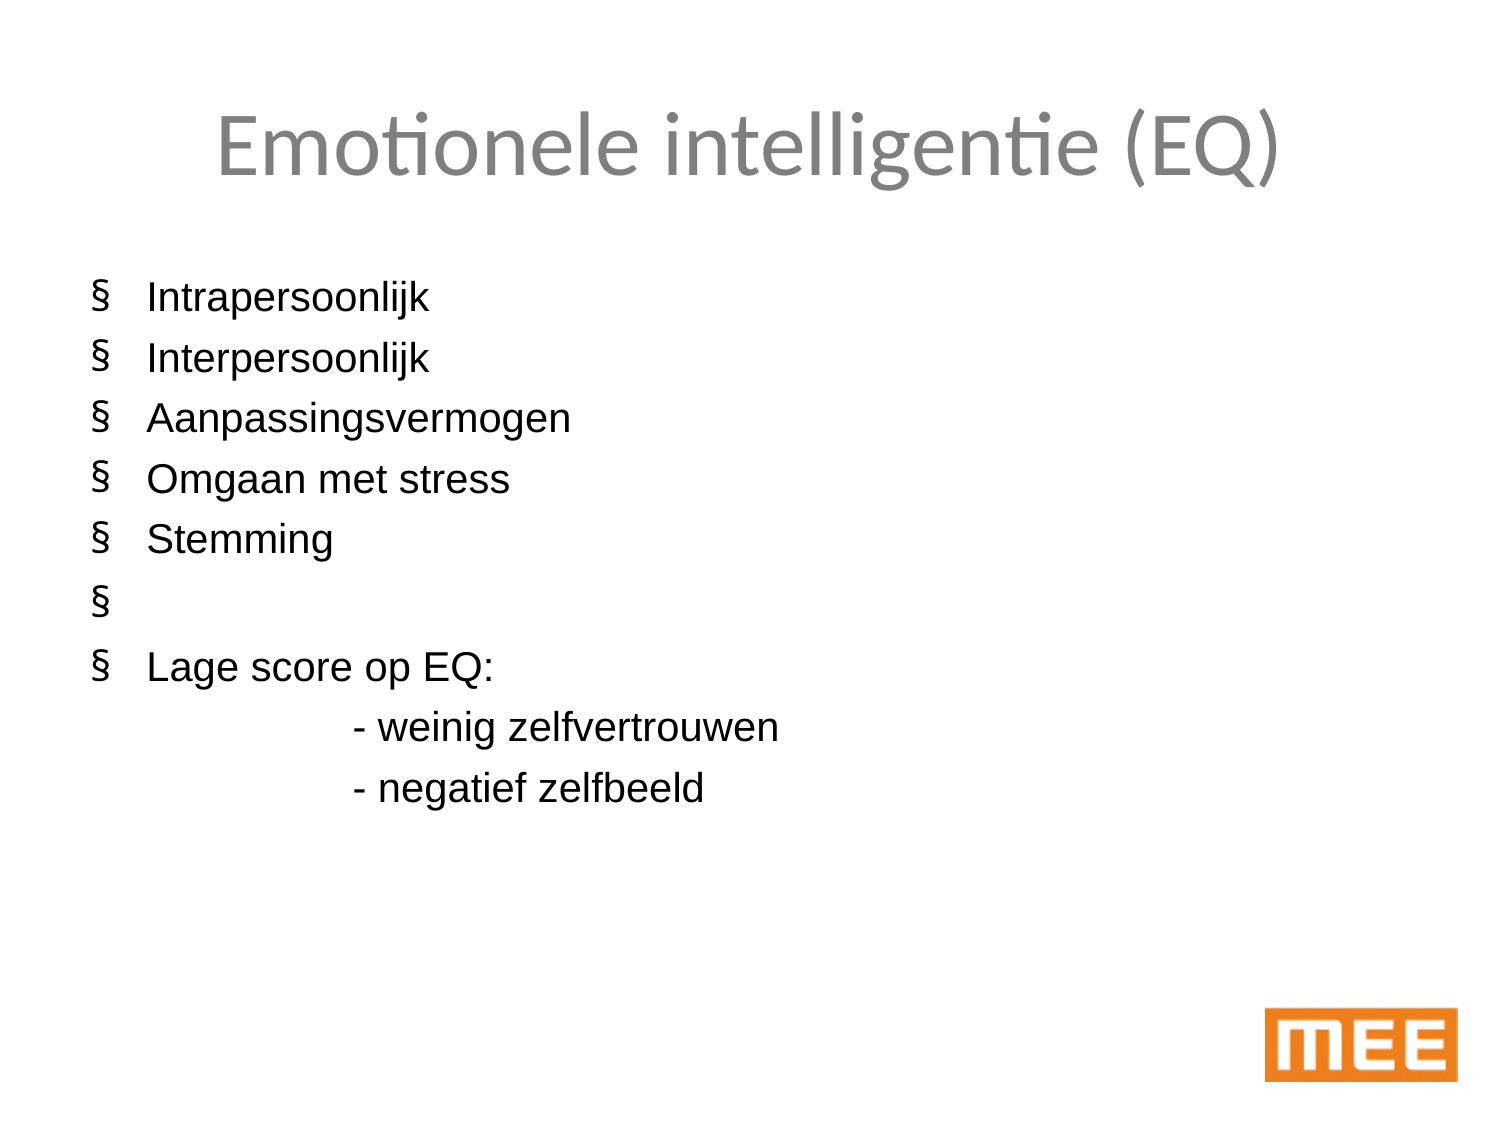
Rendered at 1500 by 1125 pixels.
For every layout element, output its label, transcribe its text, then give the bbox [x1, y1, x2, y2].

title Emotionele intelligentie (EQ) [75, 45, 1426, 233]
list Intrapersoonlijk Interpersoonlijk Aanpassingsvermogen Omgaan met stress Stemming Lage score op EQ: - weinig zelfvertrouwen - negatief zelfbeeld [75, 262, 1426, 1005]
picture [1265, 1007, 1458, 1082]
